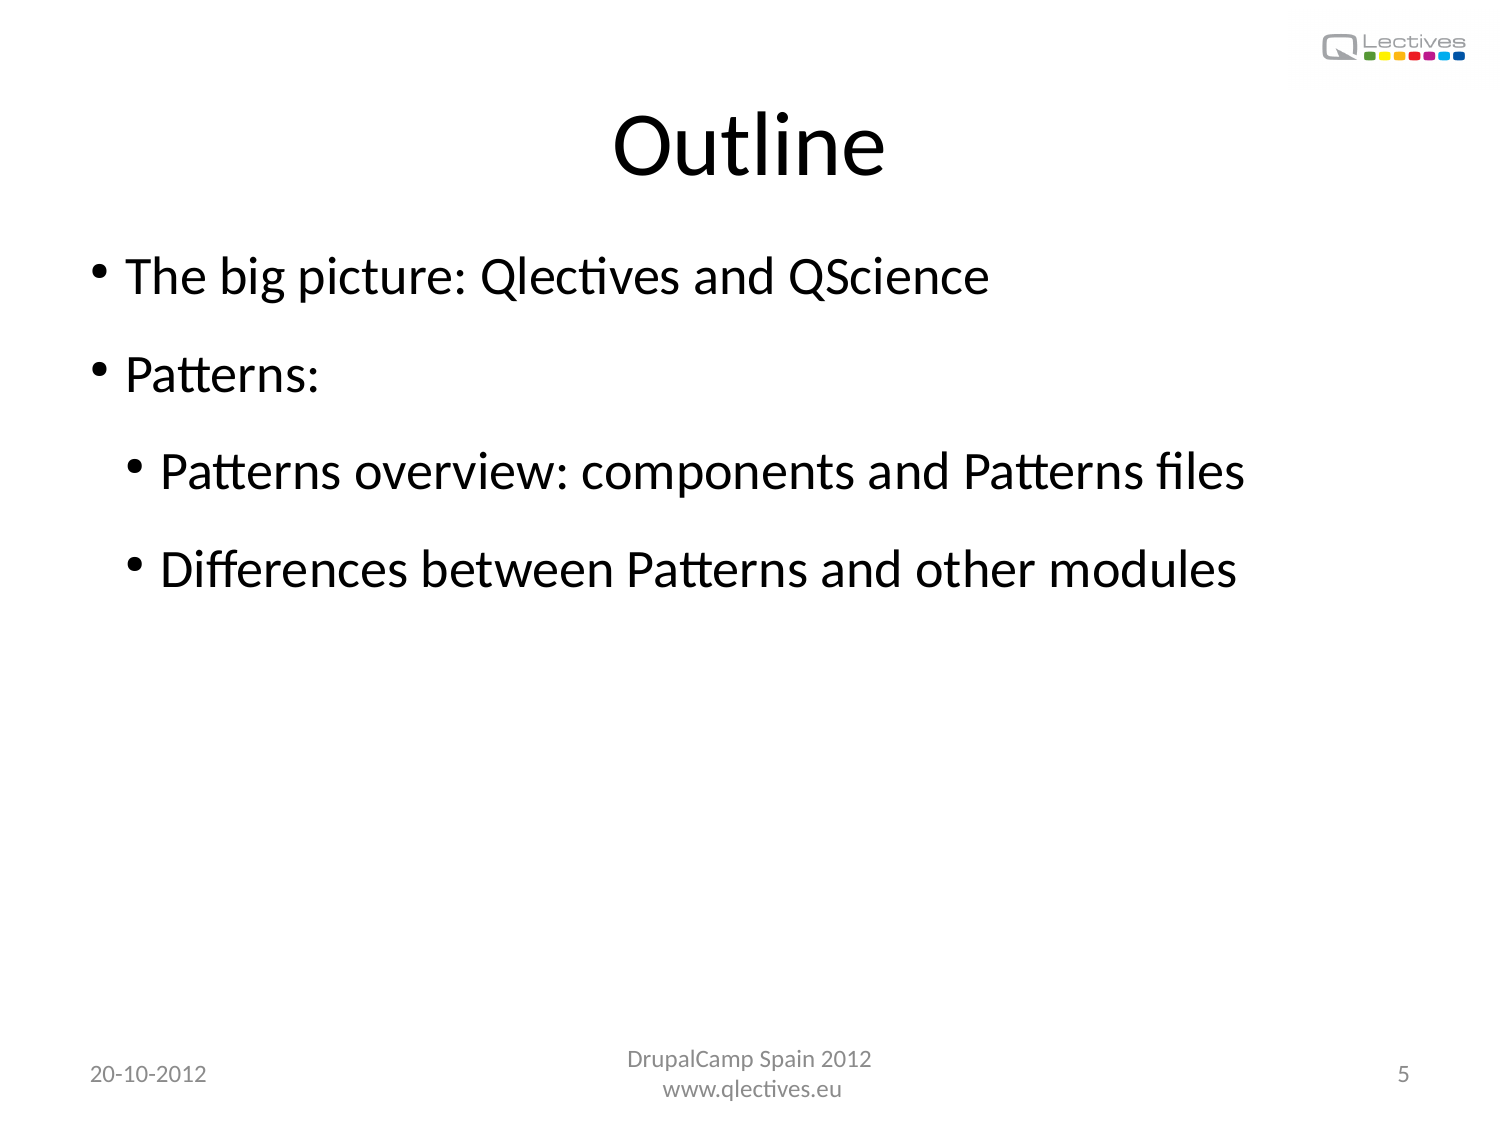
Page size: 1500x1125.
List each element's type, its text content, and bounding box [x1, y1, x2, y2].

text_box DrupalCamp Spain 2012 www.qlectives.eu [512, 1042, 988, 1103]
text_box The big picture: Qlectives and QScience Patterns: Patterns overview: components and Patterns files Differences between Patterns and other modules [75, 200, 1425, 887]
picture [1288, 9, 1500, 90]
text_box <number> [1074, 1042, 1425, 1103]
text_box Outline [75, 45, 1425, 200]
text_box 20-10-2012 [74, 1042, 425, 1103]
